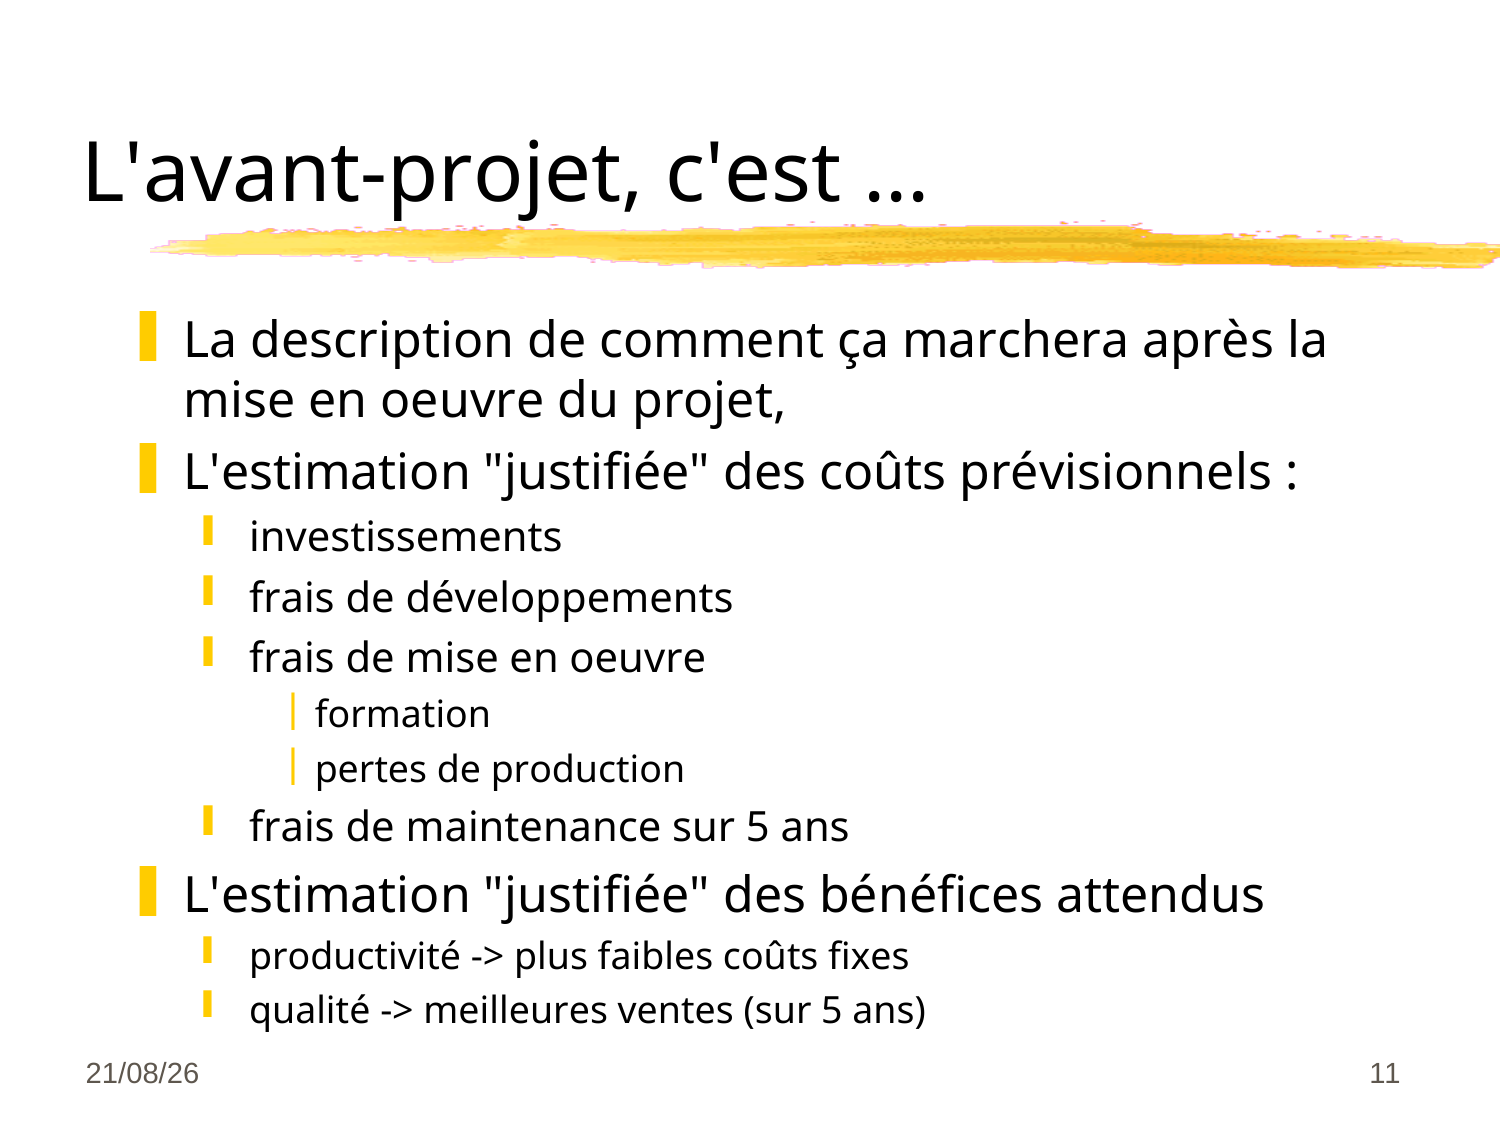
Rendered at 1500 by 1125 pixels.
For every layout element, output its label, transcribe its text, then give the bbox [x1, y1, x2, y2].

text_box <numéro> [1104, 1021, 1417, 1097]
text_box 20/01/15 [70, 1021, 384, 1097]
picture [150, 215, 1500, 279]
list La description de comment ça marchera après la mise en oeuvre du projet, L'estimation "justifiée" des coûts prévisionnels : investissements frais de développements frais de mise en oeuvre formation pertes de production frais de maintenance sur 5 ans L'estimation "justifiée" des bénéfices attendus productivité -> plus faibles coûts fixes qualité -> meilleures ventes (sur 5 ans) [112, 299, 1388, 1063]
title L'avant-projet, c'est ... [66, 37, 1342, 225]
